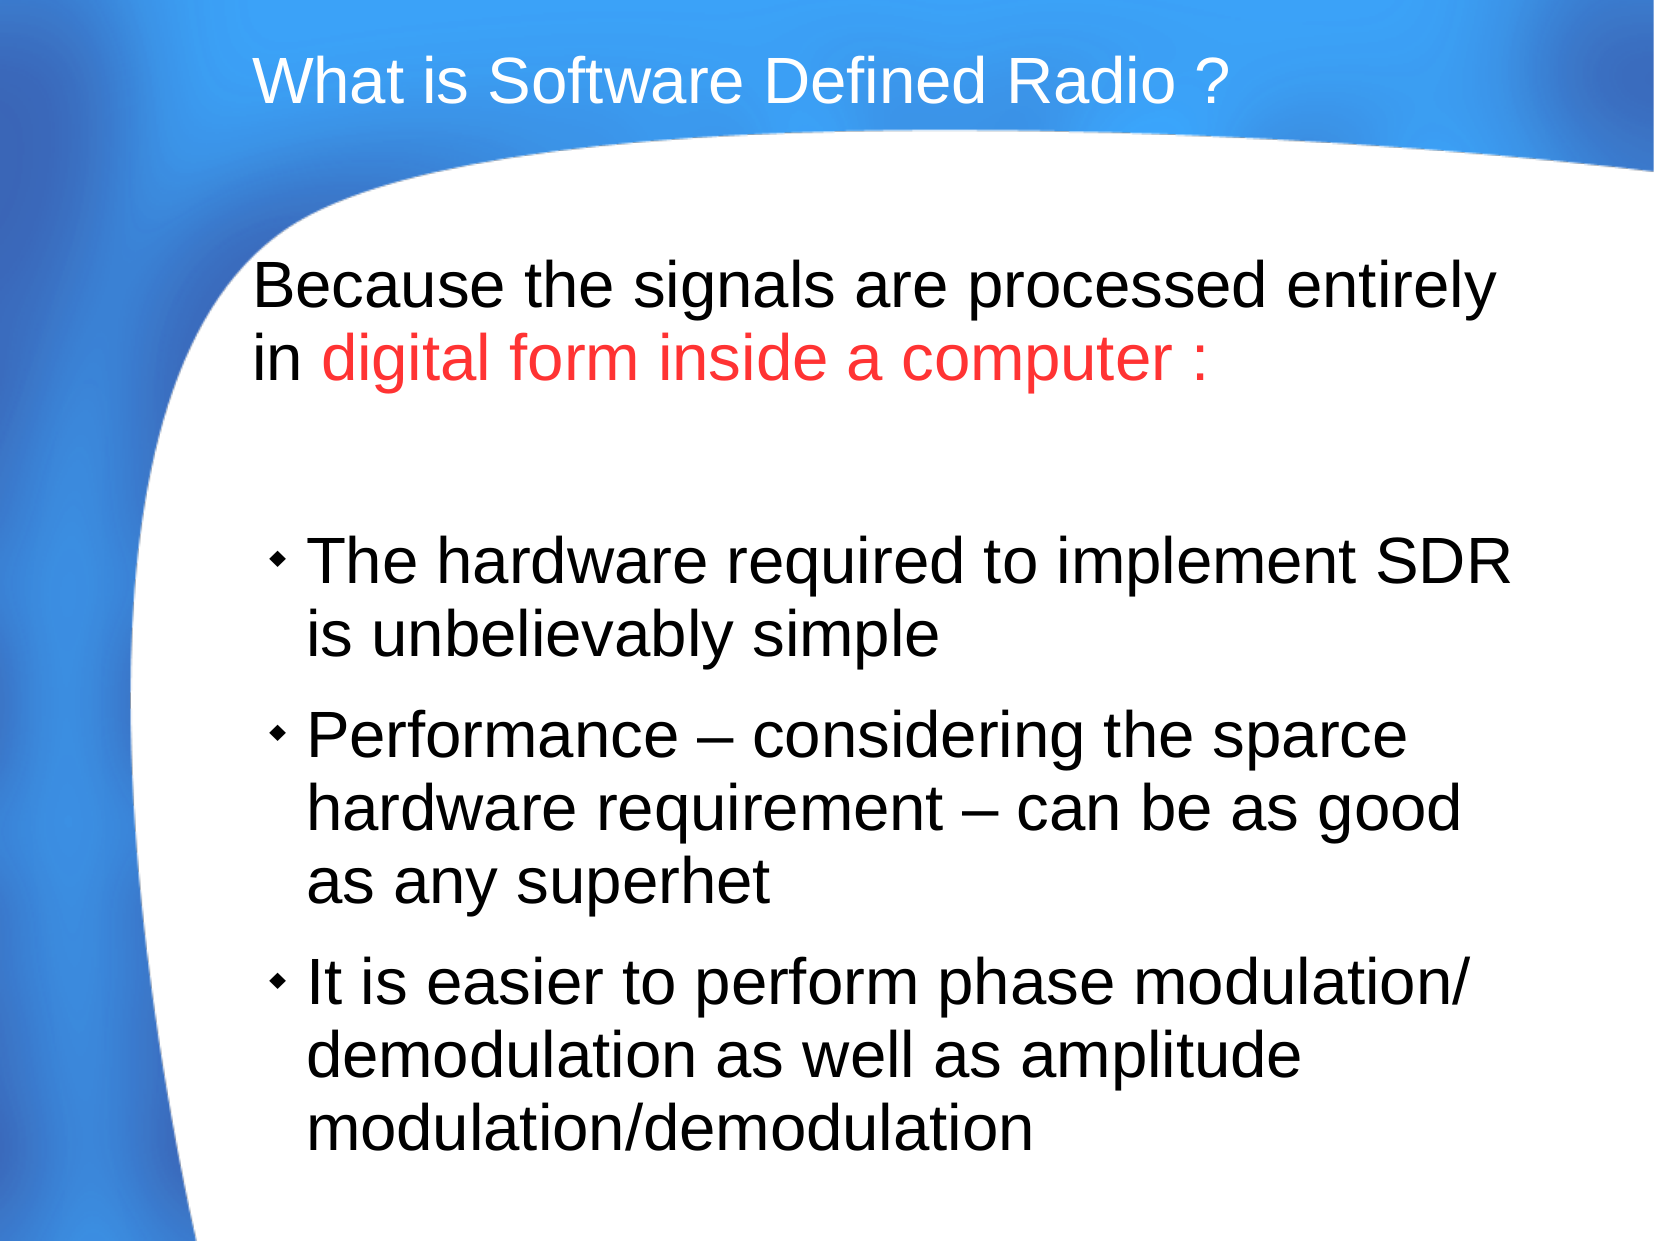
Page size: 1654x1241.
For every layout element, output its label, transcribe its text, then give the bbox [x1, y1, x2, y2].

picture [0, 0, 1654, 1241]
list What is Software Defined Radio ? Because the signals are processed entirely in digital form inside a computer : The hardware required to implement SDR is unbelievably simple Performance – considering the sparce hardware requirement – can be as good as any superhet It is easier to perform phase modulation/ demodulation as well as amplitude modulation/demodulation [252, 45, 1535, 1171]
